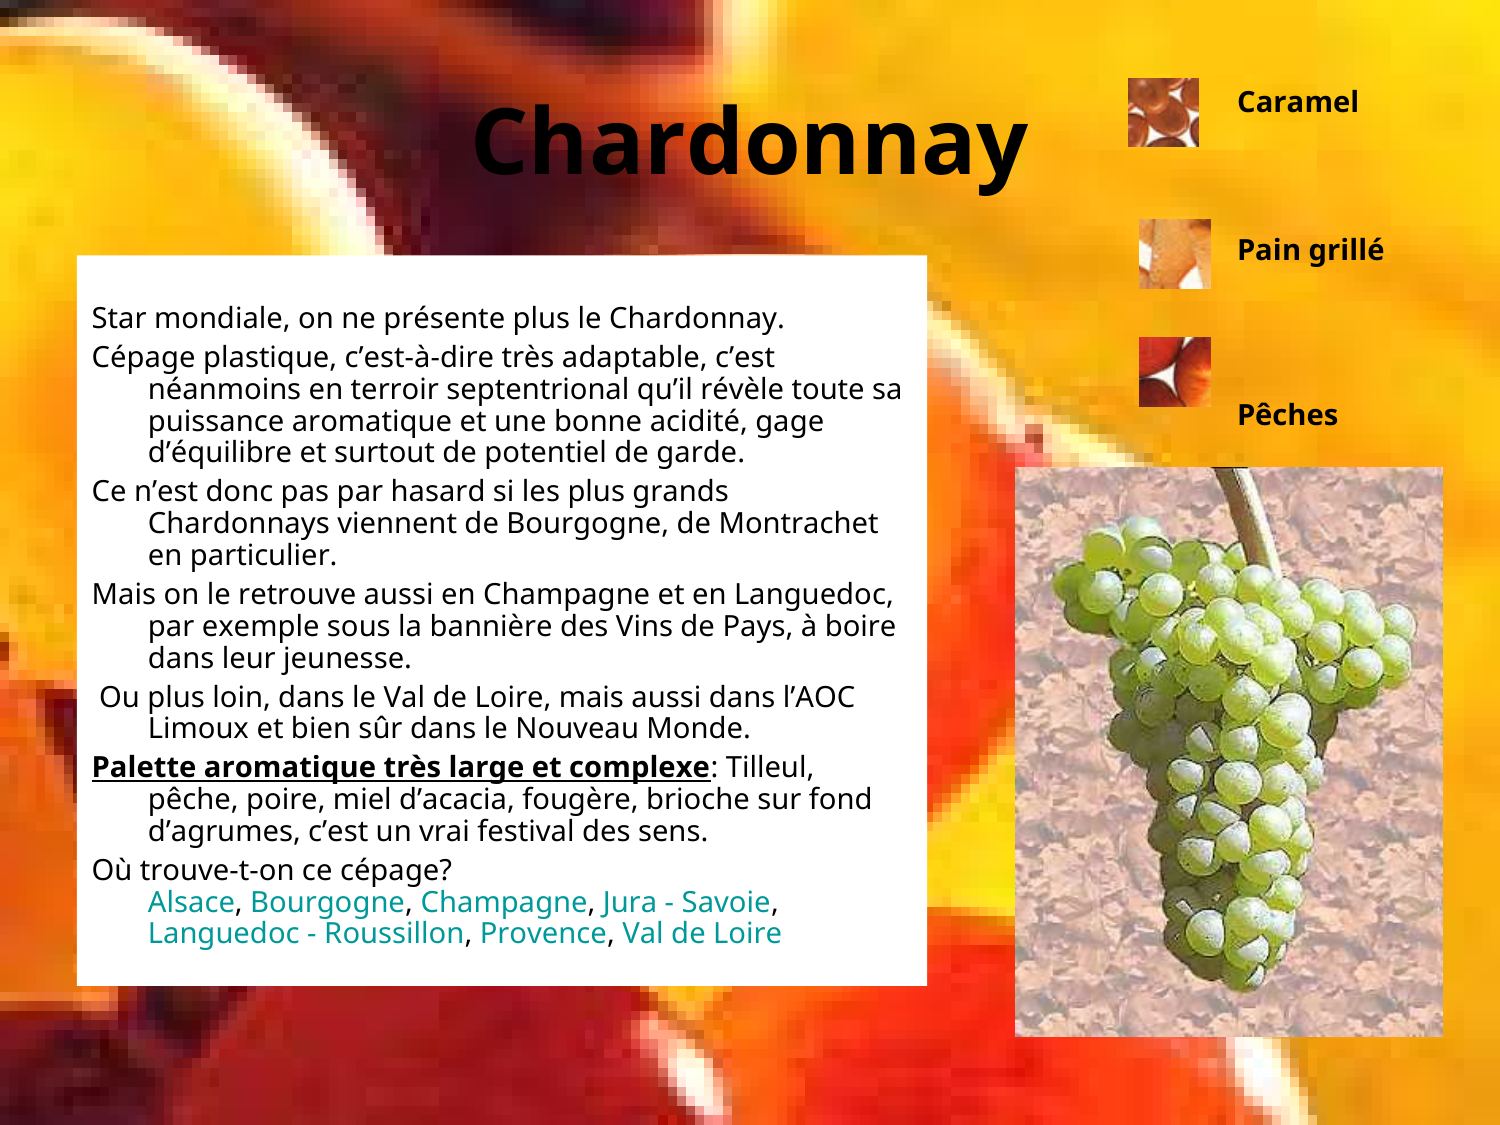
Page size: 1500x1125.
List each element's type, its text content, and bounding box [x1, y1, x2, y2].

text_box Pêches [1222, 351, 1430, 467]
title Chardonnay [75, 45, 1426, 233]
picture [0, 0, 1500, 1125]
text_box Caramel [1222, 54, 1430, 187]
text_box Pain grillé [1222, 187, 1430, 351]
list Star mondiale, on ne présente plus le Chardonnay. Cépage plastique, c’est-à-dire très adaptable, c’est néanmoins en terroir septentrional qu’il révèle toute sa puissance aromatique et une bonne acidité, gage d’équilibre et surtout de potentiel de garde. Ce n’est donc pas par hasard si les plus grands Chardonnays viennent de Bourgogne, de Montrachet en particulier. Mais on le retrouve aussi en Champagne et en Languedoc, par exemple sous la bannière des Vins de Pays, à boire dans leur jeunesse. Ou plus loin, dans le Val de Loire, mais aussi dans l’AOC Limoux et bien sûr dans le Nouveau Monde. Palette aromatique très large et complexe: Tilleul, pêche, poire, miel d’acacia, fougère, brioche sur fond d’agrumes, c’est un vrai festival des sens. Où trouve-t-on ce cépage? Alsace, Bourgogne, Champagne, Jura - Savoie, Languedoc - Roussillon, Provence, Val de Loire [76, 255, 928, 986]
